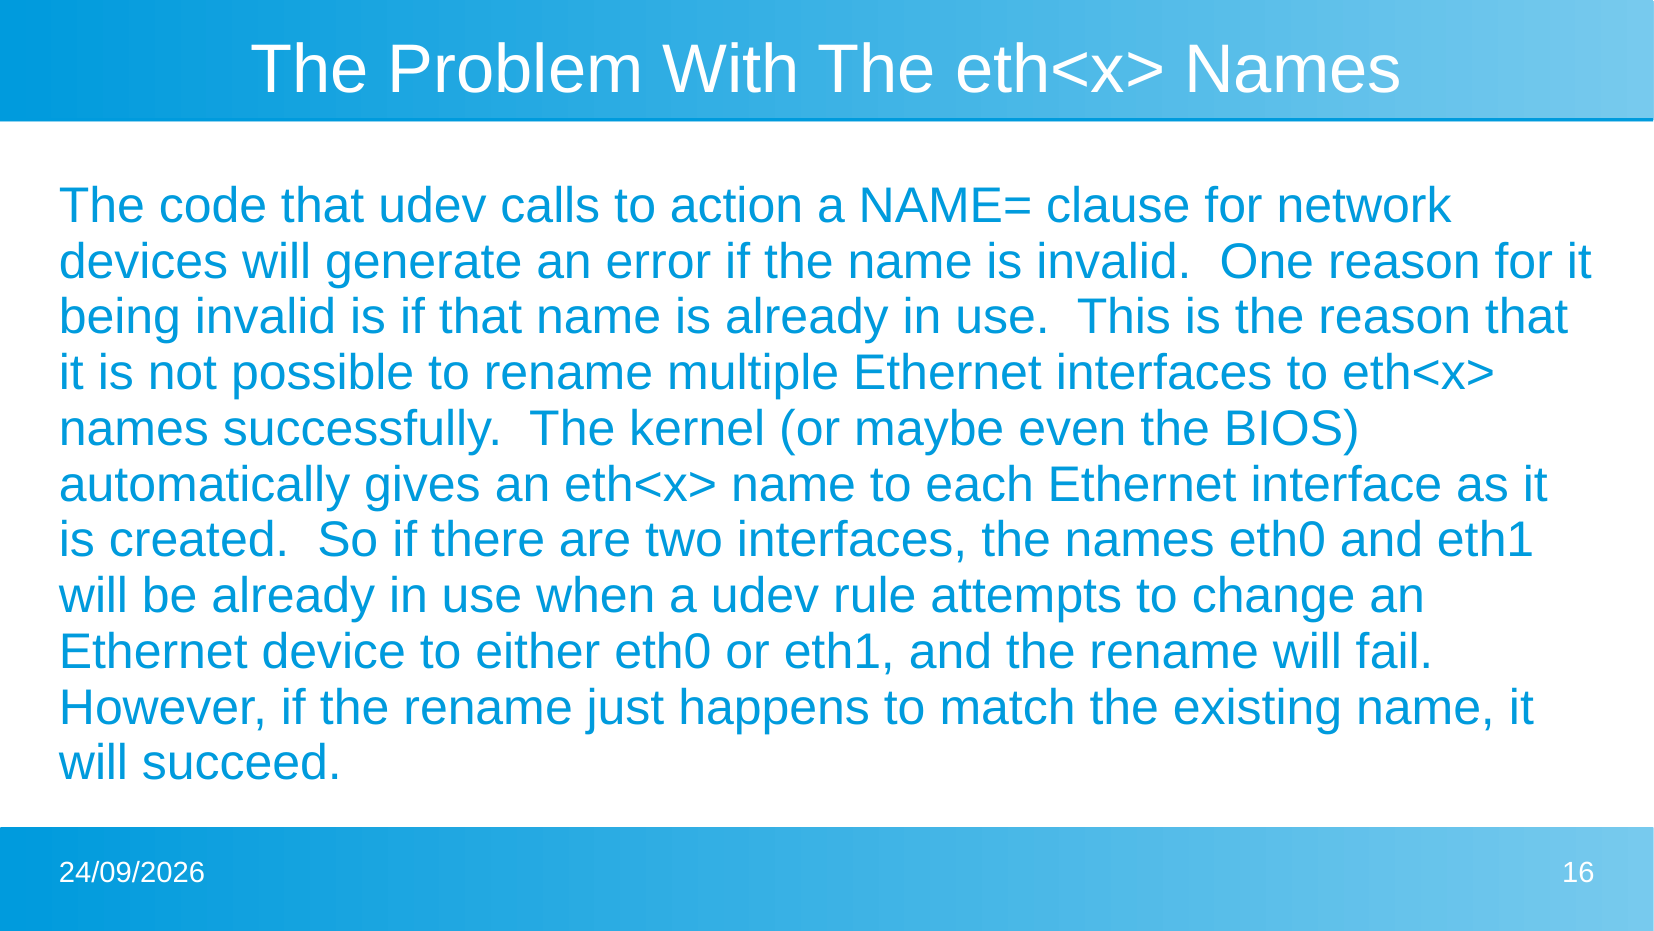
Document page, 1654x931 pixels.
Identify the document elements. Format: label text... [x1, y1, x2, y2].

list The code that udev calls to action a NAME= clause for network devices will generate an error if the name is invalid. One reason for it being invalid is if that name is already in use. This is the reason that it is not possible to rename multiple Ethernet interfaces to eth<x> names successfully. The kernel (or maybe even the BIOS) automatically gives an eth<x> name to each Ethernet interface as it is created. So if there are two interfaces, the names eth0 and eth1 will be already in use when a udev rule attempts to change an Ethernet device to either eth0 or eth1, and the rename will fail. However, if the rename just happens to match the existing name, it will succeed. [59, 177, 1595, 768]
title The Problem With The eth<x> Names [59, 29, 1595, 108]
